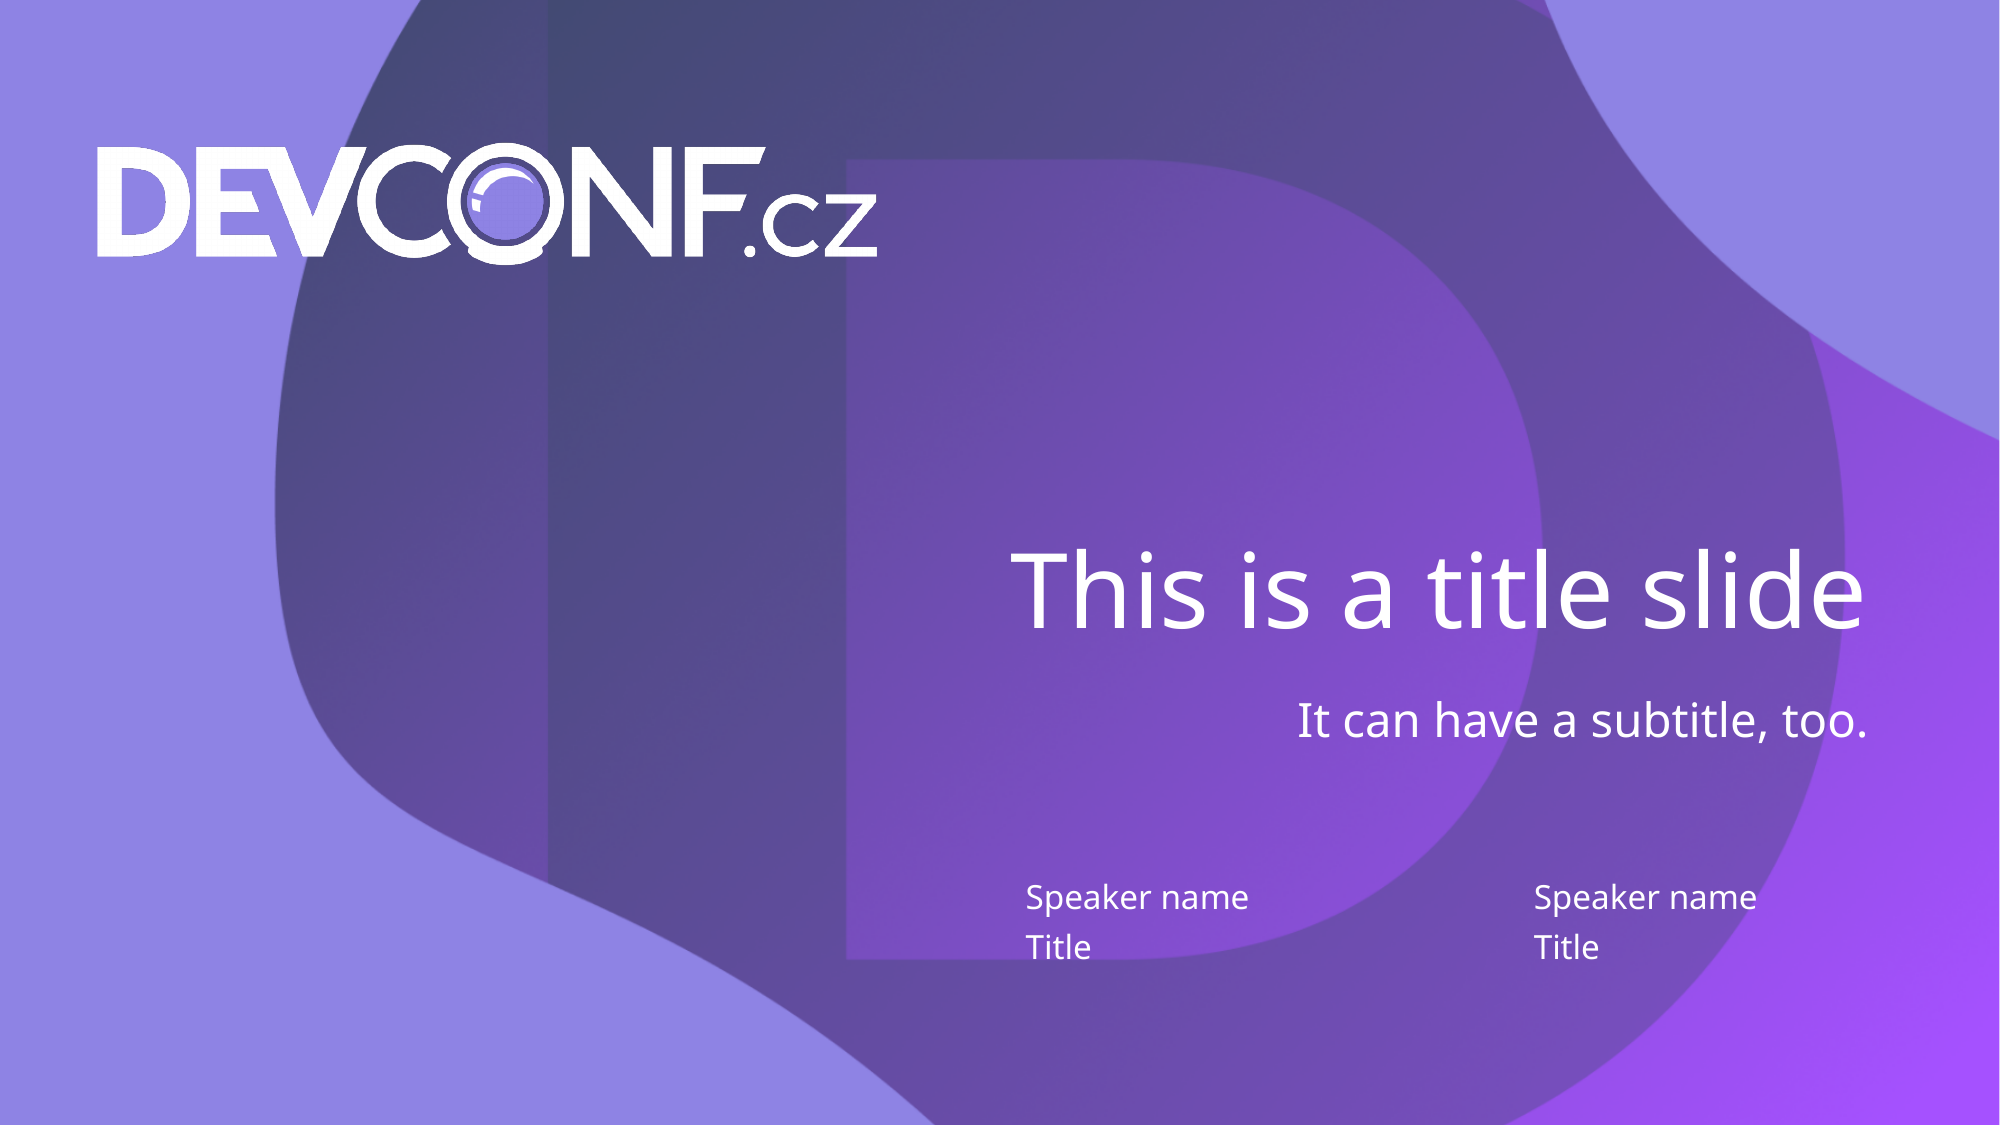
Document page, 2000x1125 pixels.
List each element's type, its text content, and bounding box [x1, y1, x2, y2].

subtitle Speaker name Title [1533, 876, 1867, 978]
subtitle Speaker name Title [1025, 876, 1359, 978]
subtitle It can have a subtitle, too. [701, 676, 1869, 747]
picture [0, 0, 2000, 1125]
title This is a title slide [702, 394, 1869, 650]
